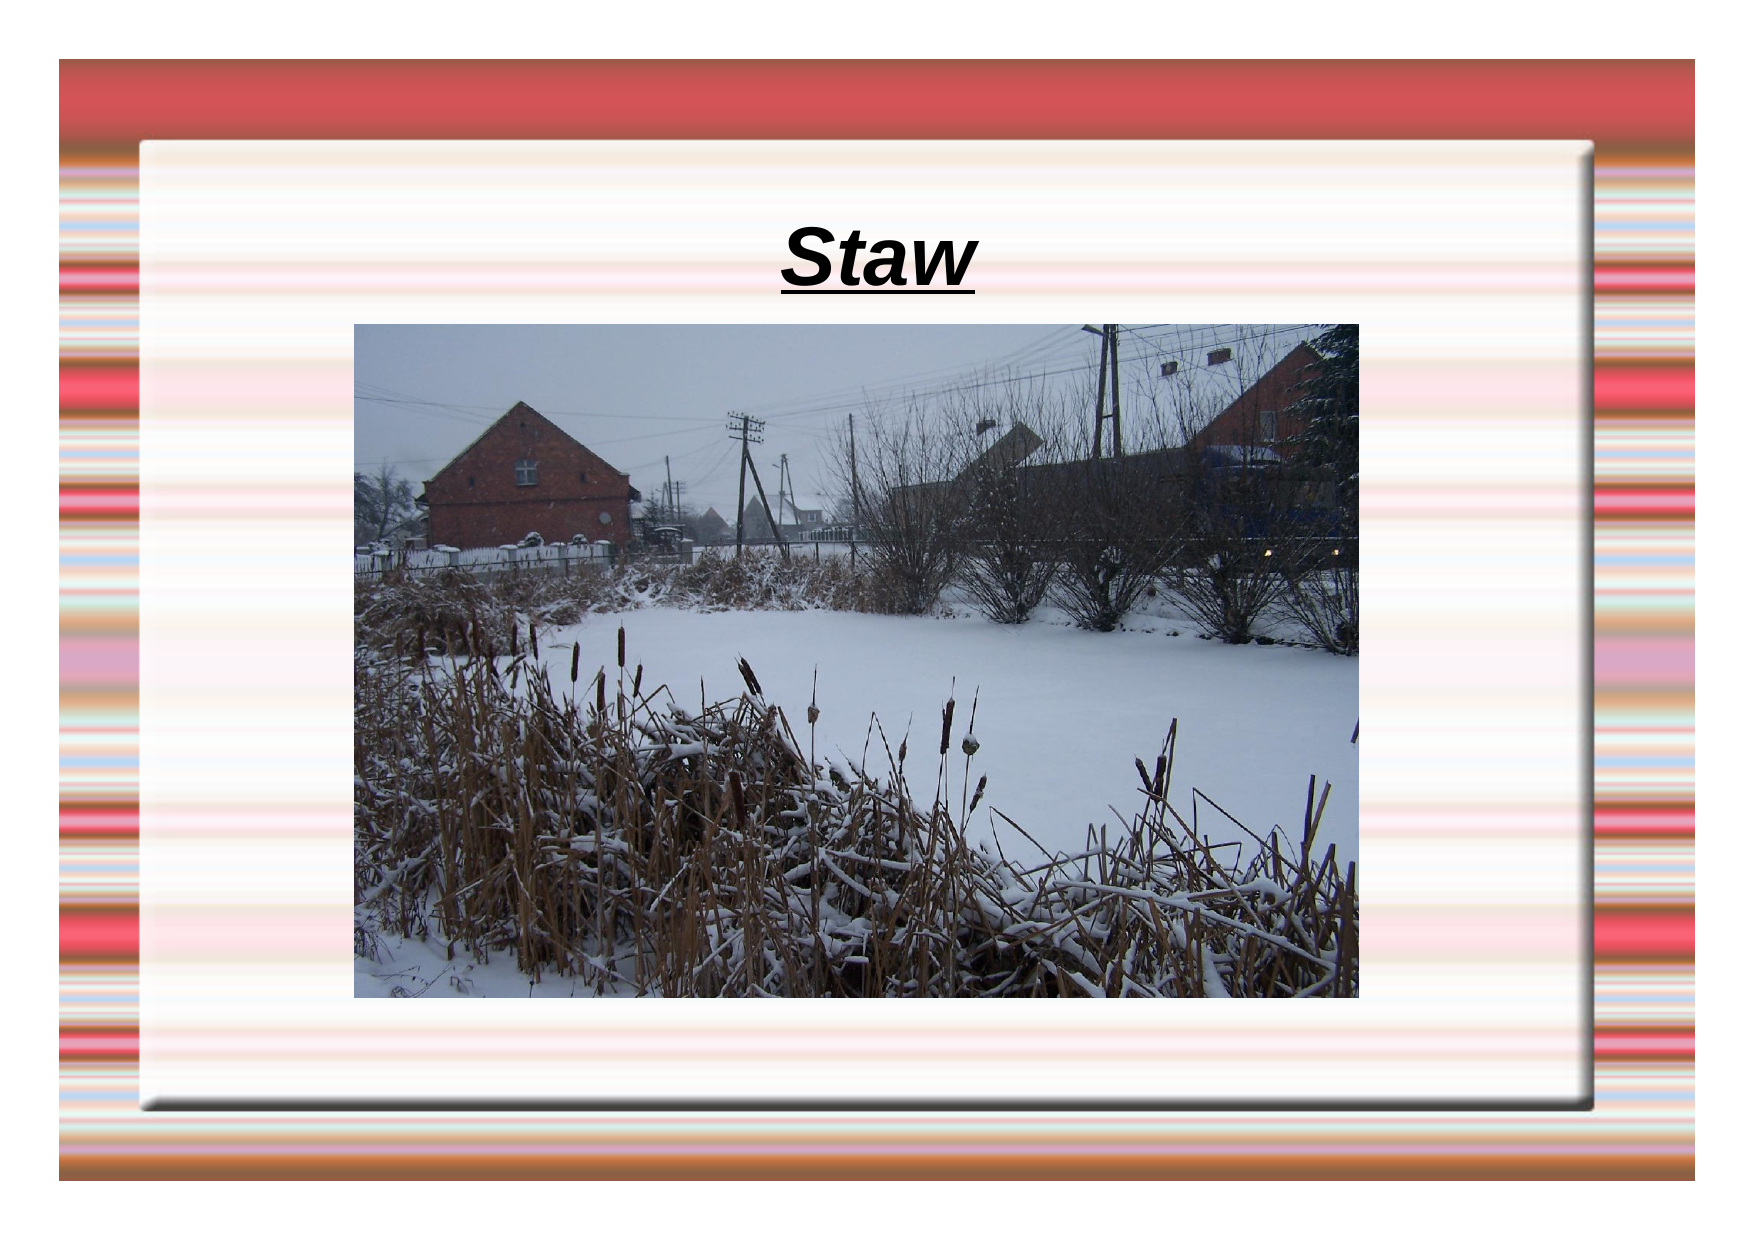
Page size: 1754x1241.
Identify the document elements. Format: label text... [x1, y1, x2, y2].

title Staw [179, 162, 1577, 351]
subtitle [192, 376, 1559, 1084]
picture [59, 59, 1695, 1181]
